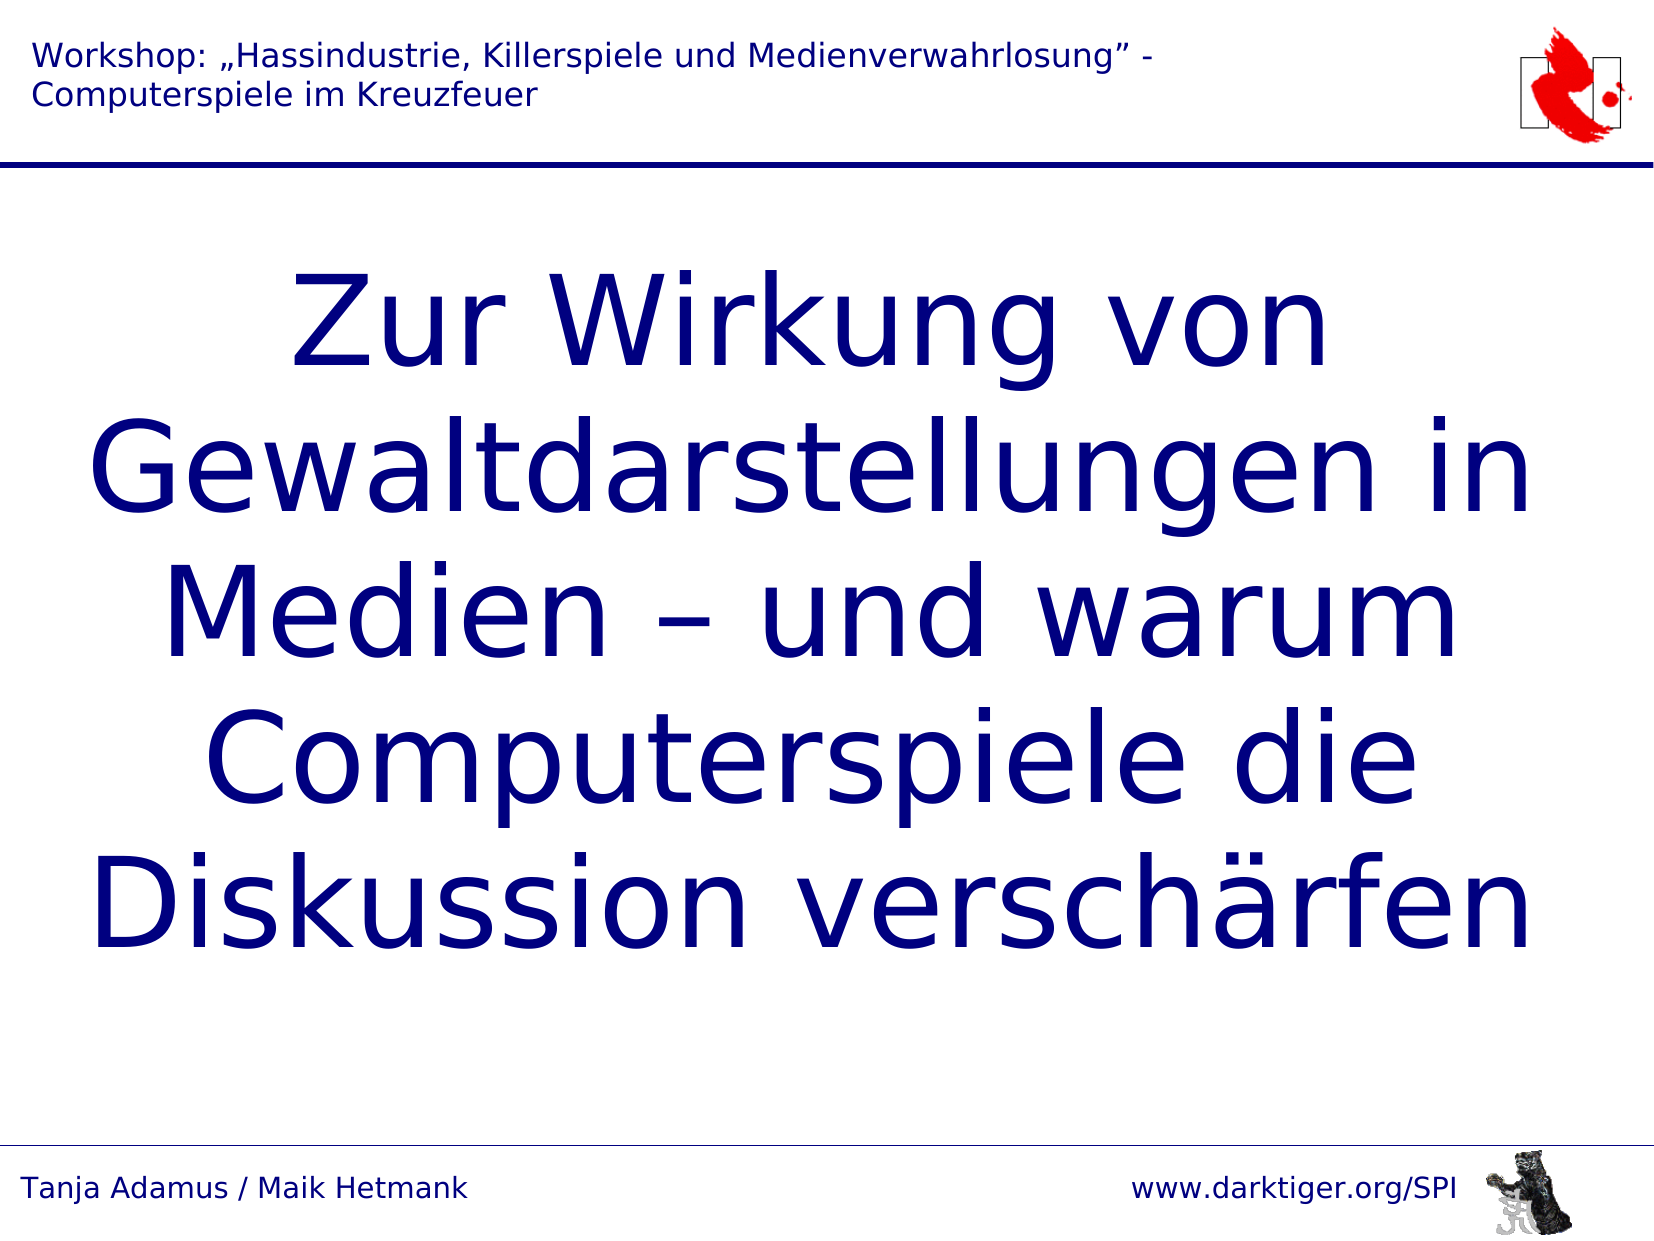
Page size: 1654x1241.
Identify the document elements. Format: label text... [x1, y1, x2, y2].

text_box Zur Wirkung von Gewaltdarstellungen in Medien – und warum Computerspiele die Diskussion verschärfen [29, 242, 1595, 985]
picture [1503, 16, 1632, 148]
picture [1486, 1150, 1572, 1235]
text_box Workshop: „Hassindustrie, Killerspiele und Medienverwahrlosung” - Computerspiele im Kreuzfeuer [16, 29, 1418, 178]
